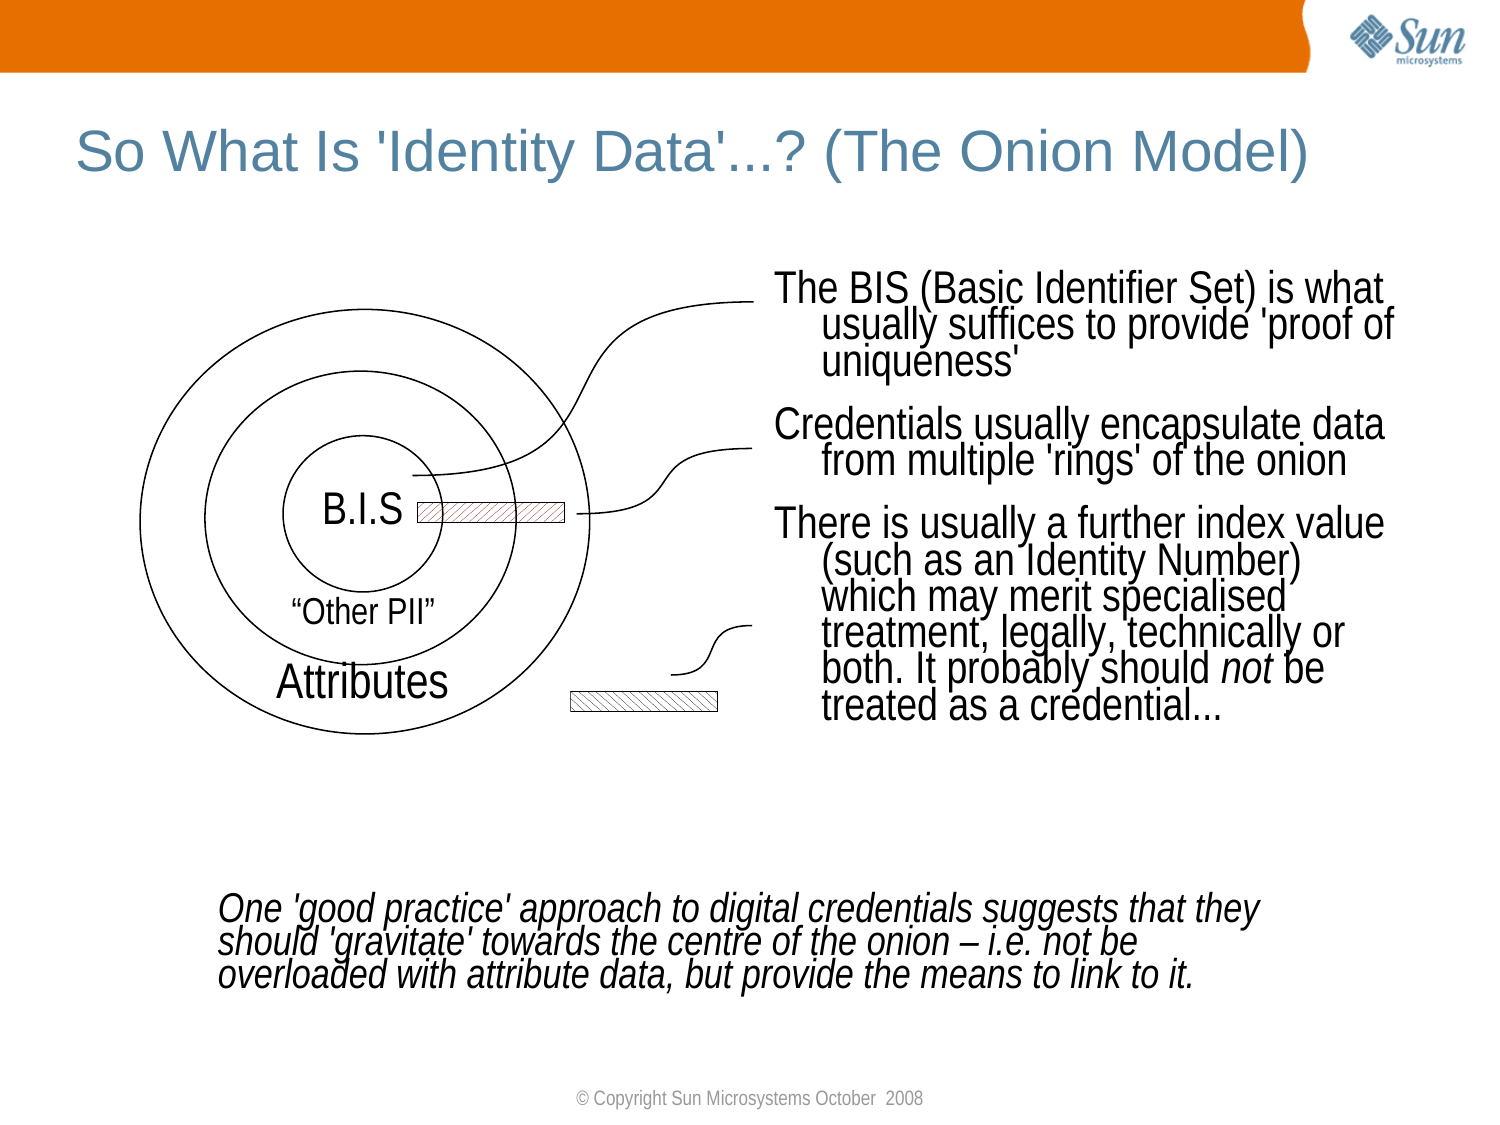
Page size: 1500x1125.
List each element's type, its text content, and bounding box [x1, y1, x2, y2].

picture [416, 502, 566, 525]
text_box Attributes [261, 659, 465, 714]
text_box “Other PII” [276, 593, 450, 639]
picture [0, 0, 1500, 75]
picture [570, 691, 719, 714]
text_box One 'good practice' approach to digital credentials suggests that they should 'gravitate' towards the centre of the onion – i.e. not be overloaded with attribute data, but provide the means to link to it. [203, 888, 1330, 1003]
list The BIS (Basic Identifier Set) is what usually suffices to provide 'proof of uniqueness' Credentials usually encapsulate data from multiple 'rings' of the onion There is usually a further index value (such as an Identity Number) which may merit specialised treatment, legally, technically or both. It probably should not be treated as a credential... [754, 274, 1407, 865]
text_box B.I.S [283, 435, 442, 592]
title So What Is 'Identity Data'...? (The Onion Model) [75, 122, 1437, 228]
